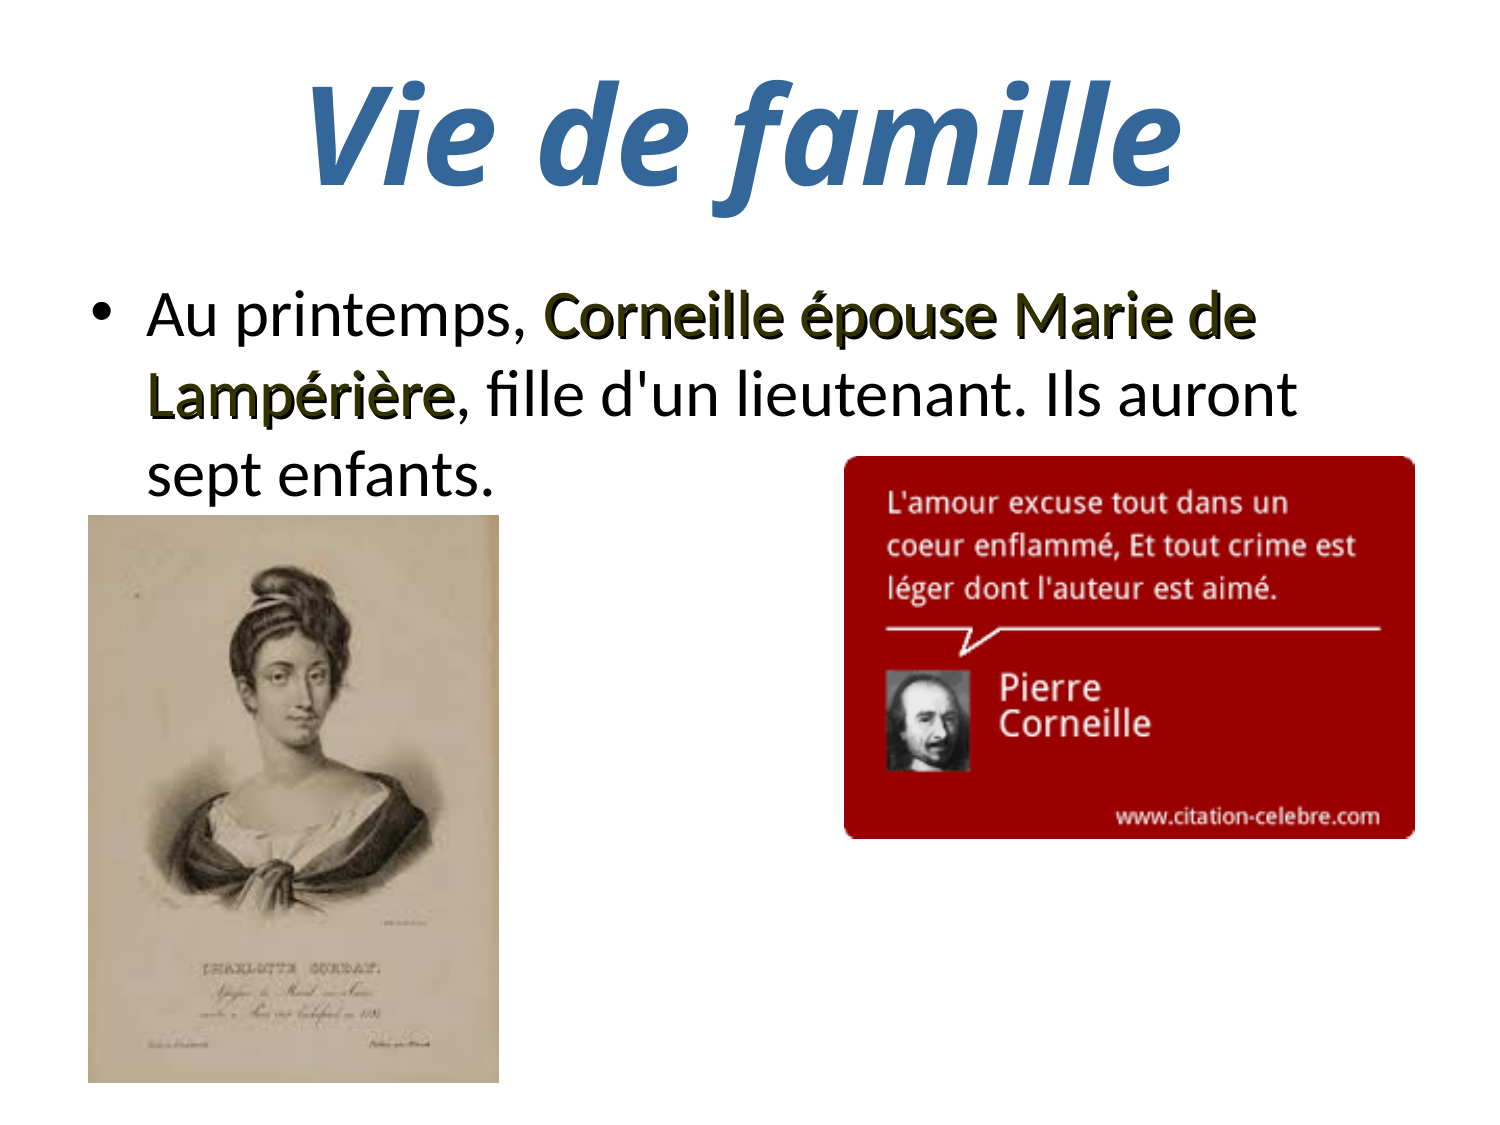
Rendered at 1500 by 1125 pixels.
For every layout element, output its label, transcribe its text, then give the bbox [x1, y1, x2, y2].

title Vie de famille [67, 36, 1418, 225]
list Au printemps, Corneille épouse Marie de Lampérière, fille d'un lieutenant. Ils auront sept enfants. [75, 262, 1425, 1005]
picture [844, 456, 1415, 839]
picture [88, 515, 499, 1083]
